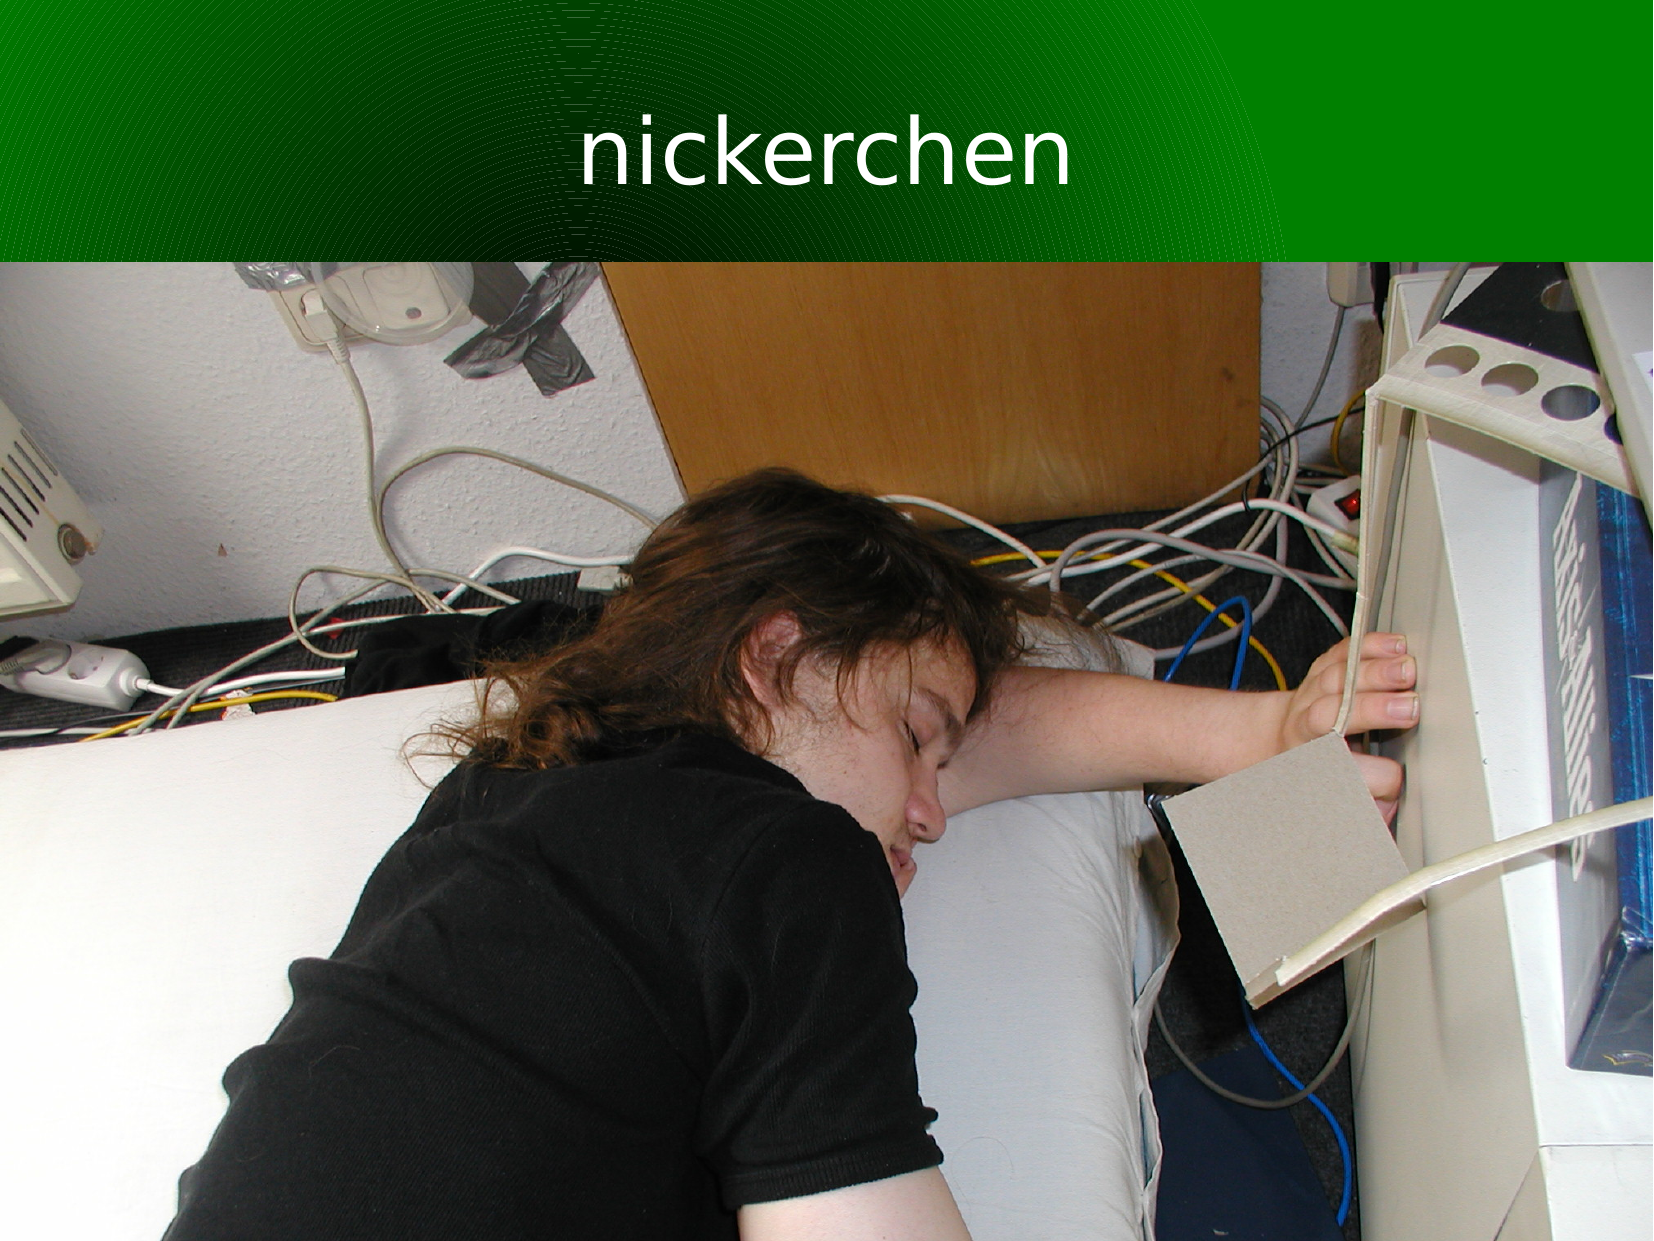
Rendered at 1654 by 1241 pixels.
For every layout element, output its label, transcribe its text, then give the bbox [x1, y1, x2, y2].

picture [0, 262, 1653, 1241]
title nickerchen [82, 49, 1571, 257]
